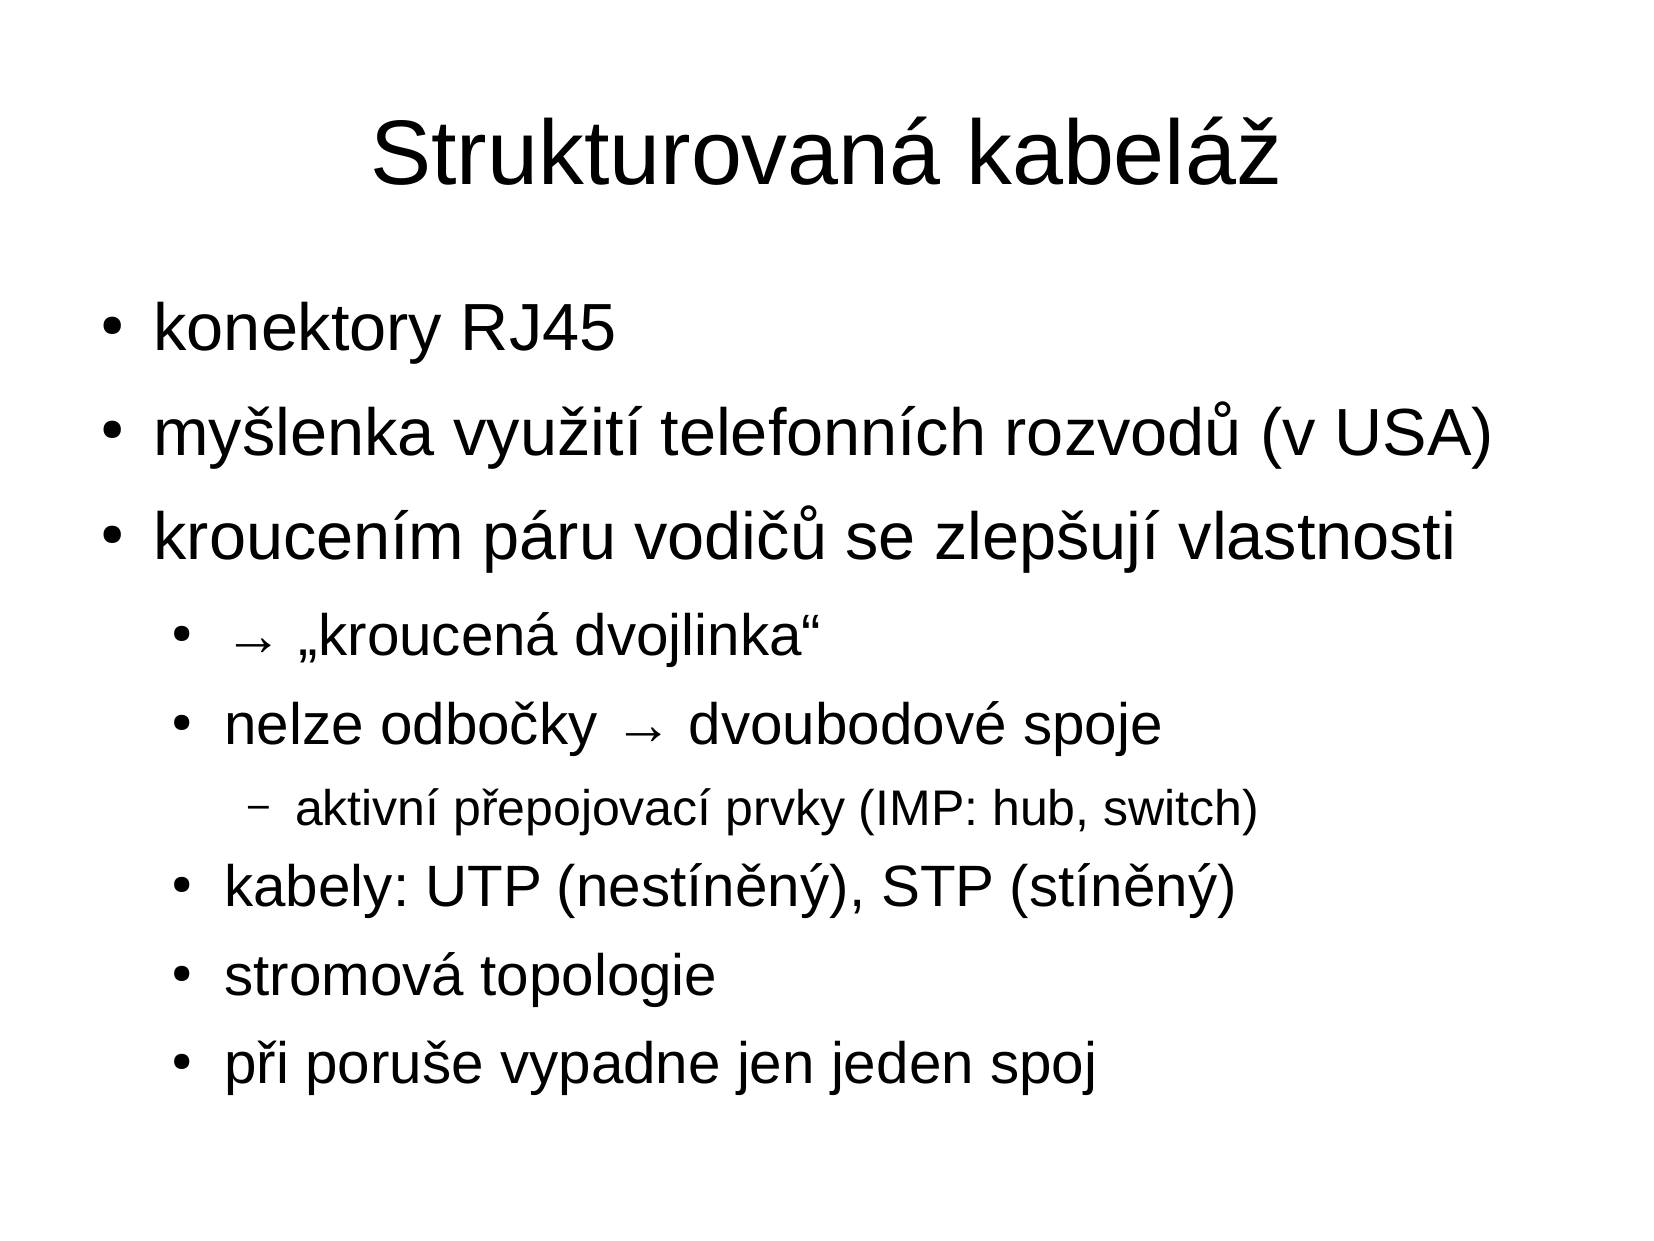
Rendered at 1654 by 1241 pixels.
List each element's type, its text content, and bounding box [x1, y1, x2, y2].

title Strukturovaná kabeláž [82, 56, 1571, 250]
list konektory RJ45 myšlenka využití telefonních rozvodů (v USA) kroucením páru vodičů se zlepšují vlastnosti → „kroucená dvojlinka“ nelze odbočky → dvoubodové spoje aktivní přepojovací prvky (IMP: hub, switch) kabely: UTP (nestíněný), STP (stíněný) stromová topologie při poruše vypadne jen jeden spoj [82, 290, 1571, 1097]
